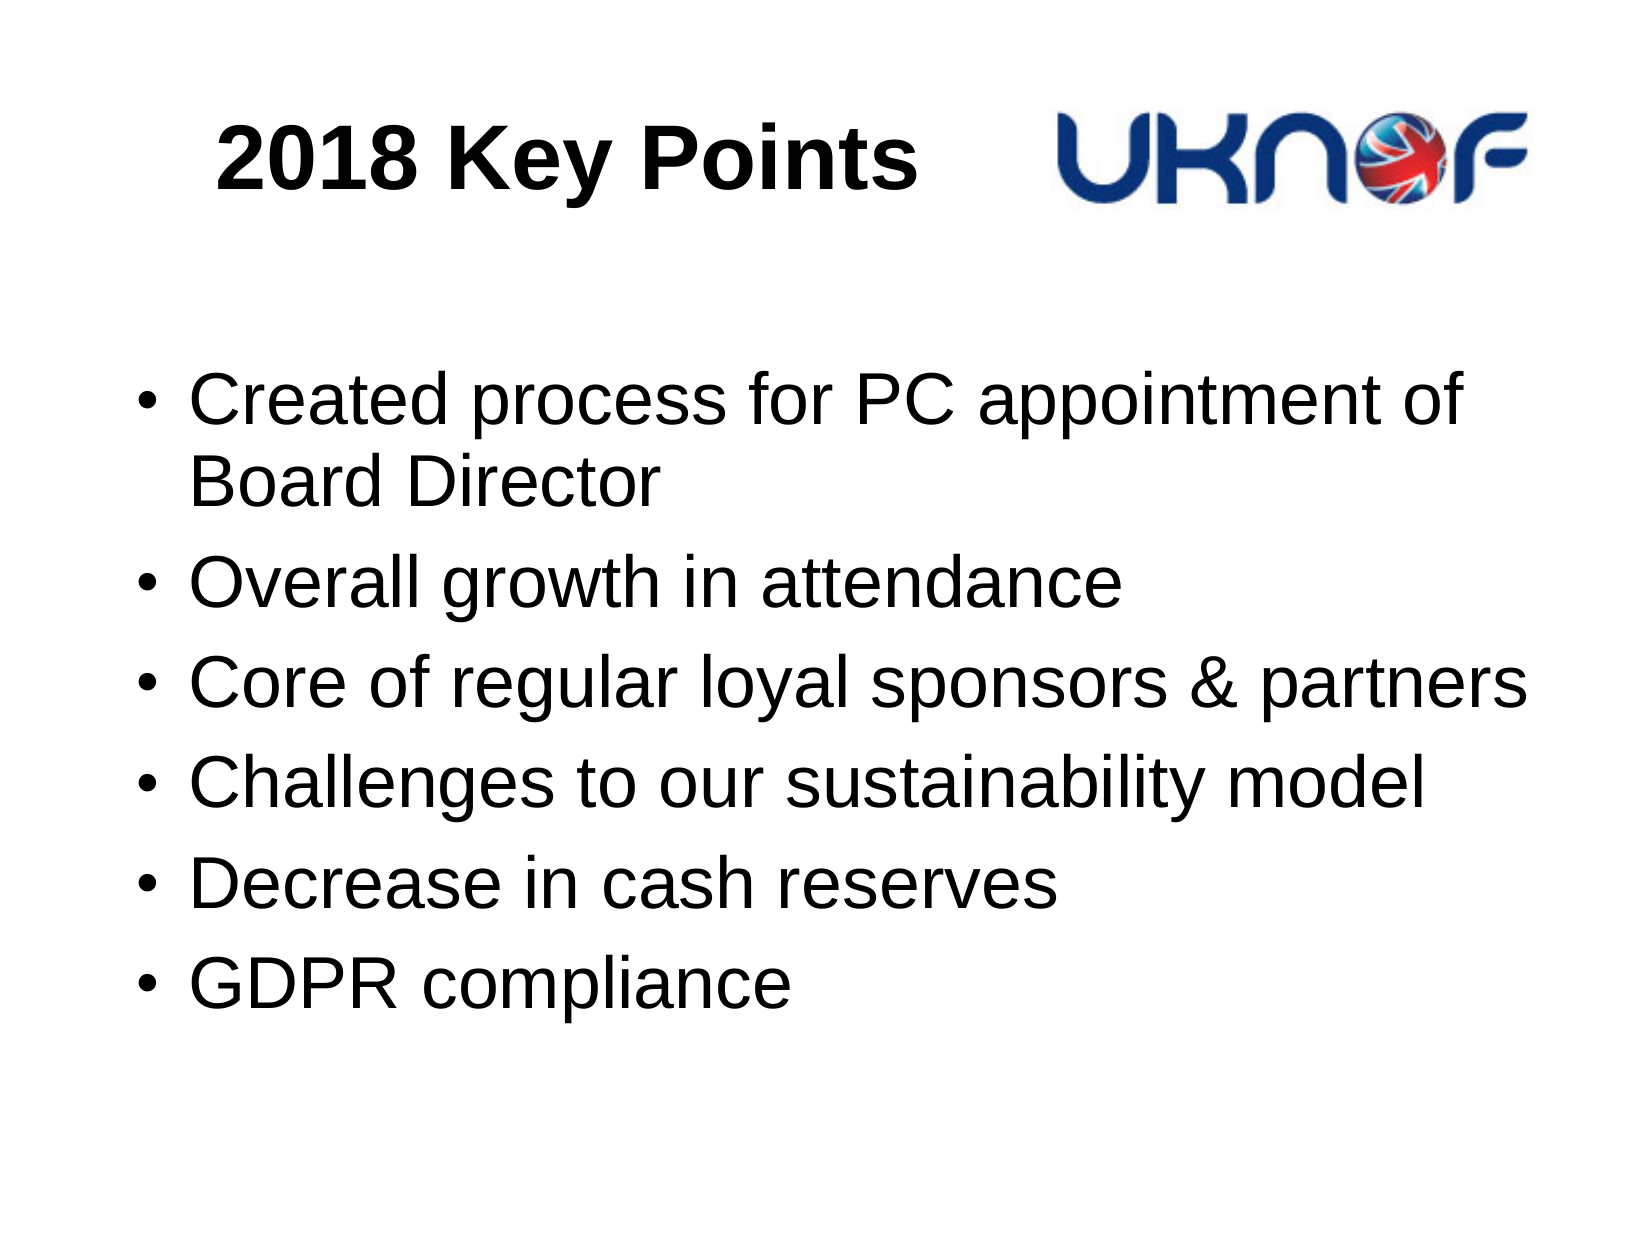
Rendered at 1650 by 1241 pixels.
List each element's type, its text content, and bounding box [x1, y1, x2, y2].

title 2018 Key Points [123, 37, 1013, 279]
picture [1050, 93, 1536, 225]
list Created process for PC appointment of Board Director Overall growth in attendance Core of regular loyal sponsors & partners Challenges to our sustainability model Decrease in cash reserves GDPR compliance [75, 358, 1576, 1078]
